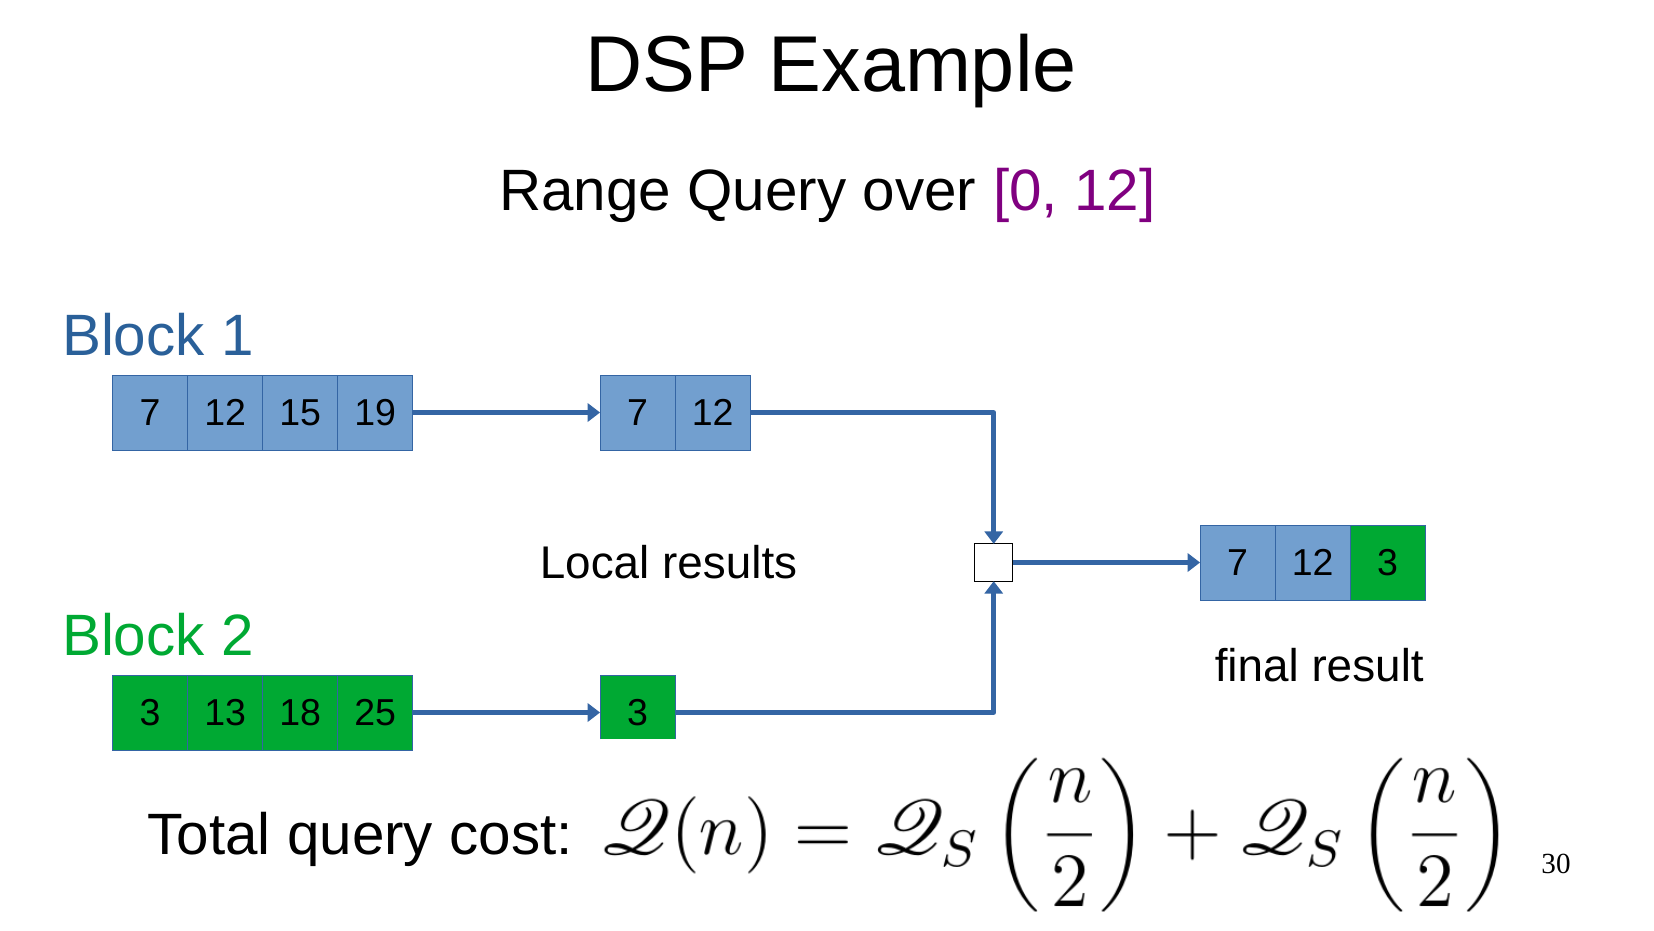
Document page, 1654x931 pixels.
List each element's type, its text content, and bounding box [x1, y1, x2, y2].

text_box 18 [263, 675, 338, 751]
text_box Block 1 [47, 295, 269, 376]
text_box final result [1200, 632, 1463, 739]
text_box 12 [188, 376, 262, 451]
text_box 7 [600, 375, 676, 451]
text_box 12 [676, 375, 751, 451]
text_box 7 [112, 376, 188, 451]
text_box [974, 543, 1013, 582]
text_box Block 2 [47, 595, 269, 676]
text_box 7 [1200, 525, 1276, 601]
text_box 15 [262, 375, 338, 451]
text_box Total query cost: [132, 794, 587, 875]
text_box 19 [338, 375, 413, 451]
text_box 3 [600, 675, 676, 739]
text_box Local results [525, 529, 812, 596]
text_box 12 [1276, 525, 1350, 601]
text_box 3 [112, 676, 187, 751]
text_box 25 [338, 675, 413, 751]
title DSP Example [86, 0, 1576, 142]
text_box Range Query over [0, 12] [484, 150, 1169, 263]
picture [582, 739, 1521, 931]
text_box 3 [1350, 525, 1426, 601]
text_box 13 [187, 676, 263, 751]
